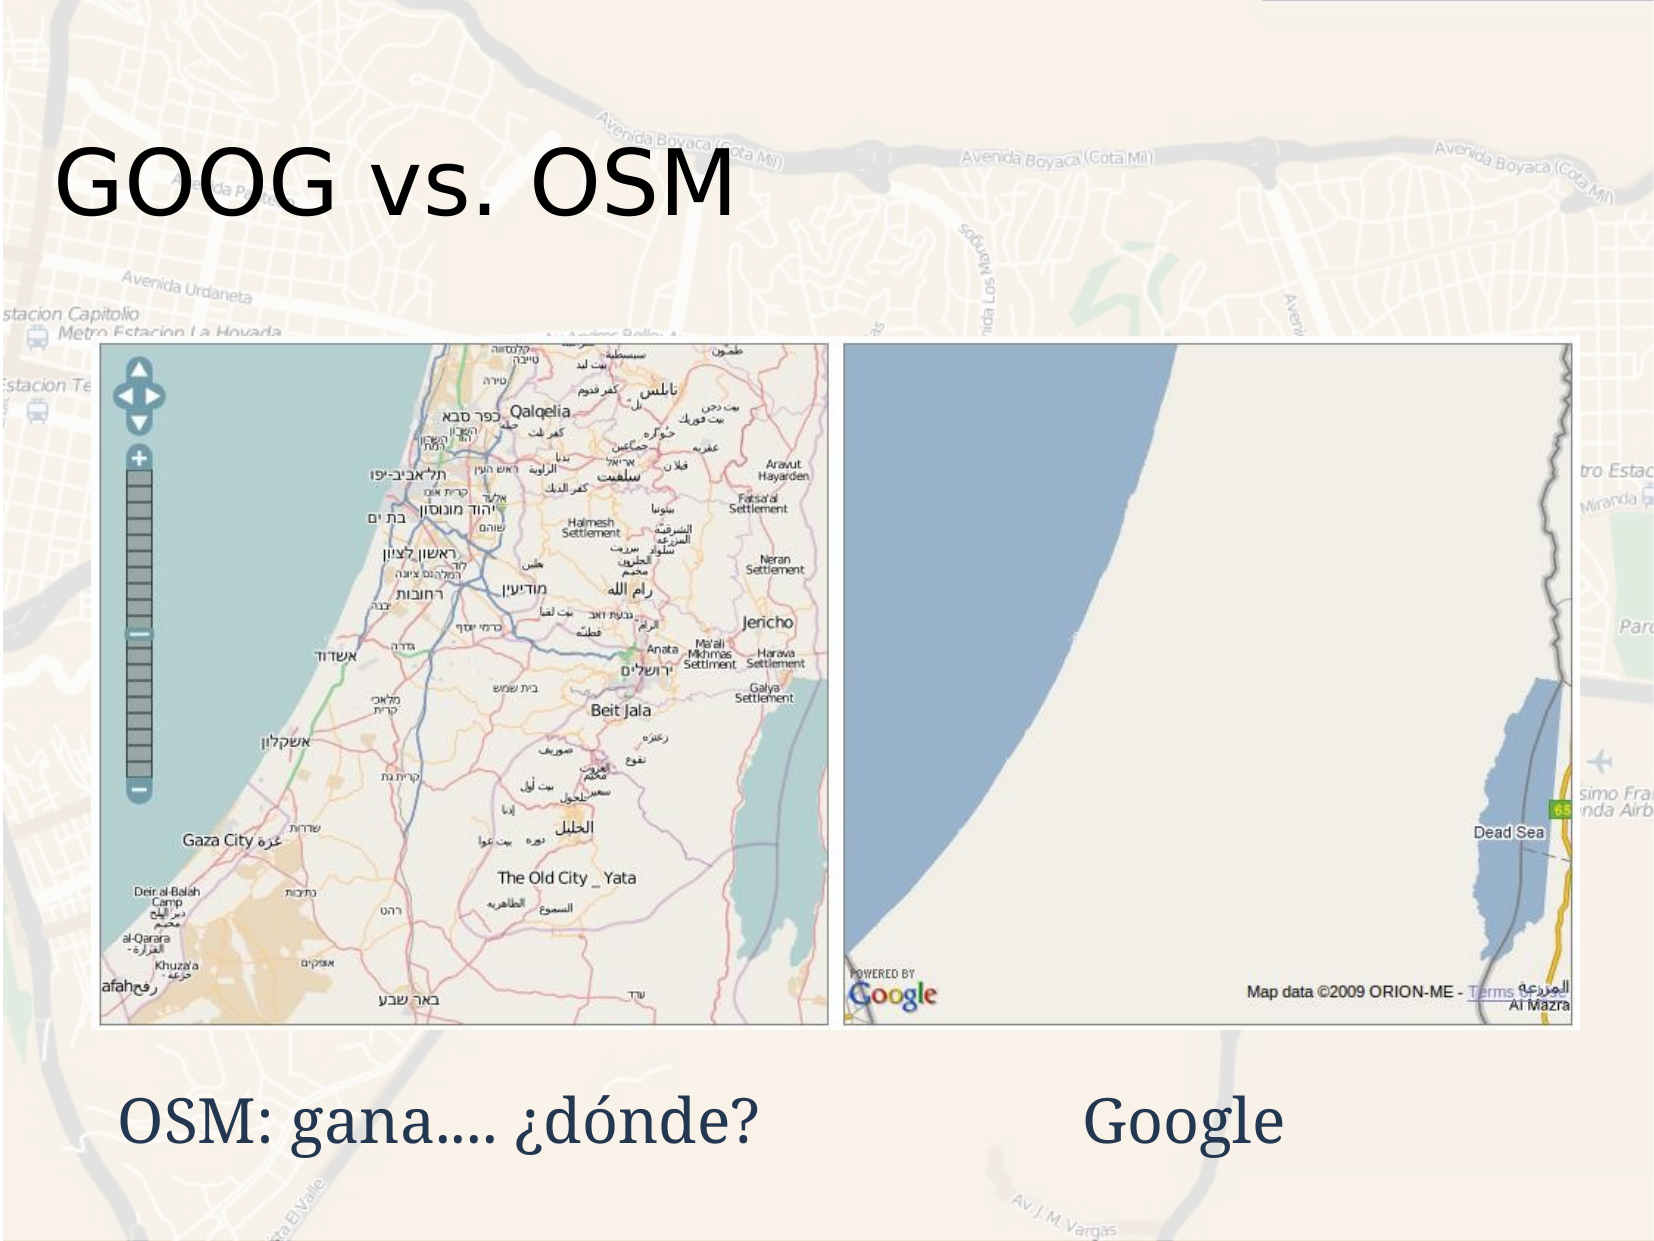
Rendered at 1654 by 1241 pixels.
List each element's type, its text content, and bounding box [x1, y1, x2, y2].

text_box OSM: gana.... ¿dónde? [117, 1076, 762, 1162]
text_box Google [1082, 1076, 1287, 1162]
title GOOG vs. OSM [45, 56, 1609, 317]
picture [91, 336, 1580, 1030]
